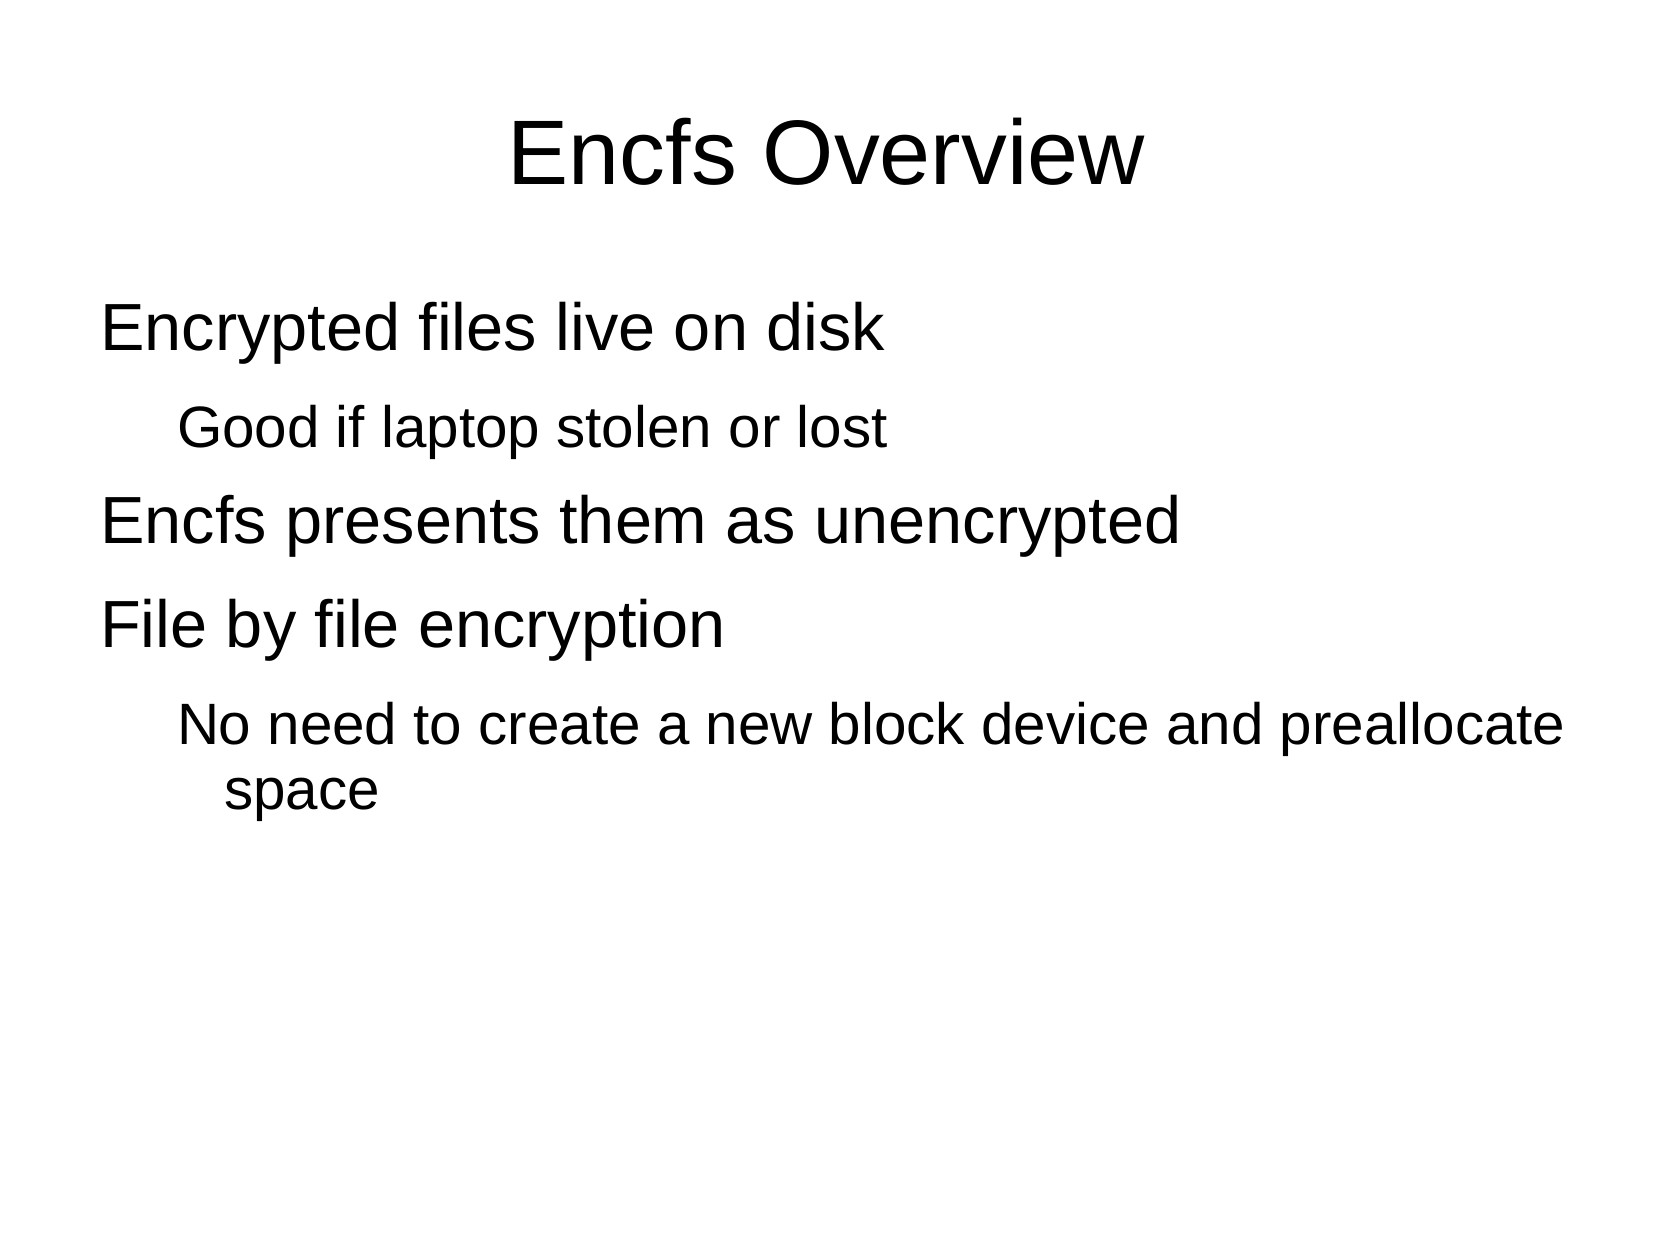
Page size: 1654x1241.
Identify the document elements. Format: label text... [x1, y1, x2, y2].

title Encfs Overview [82, 56, 1571, 250]
list Encrypted files live on disk Good if laptop stolen or lost Encfs presents them as unencrypted File by file encryption No need to create a new block device and preallocate space [82, 290, 1571, 1094]
